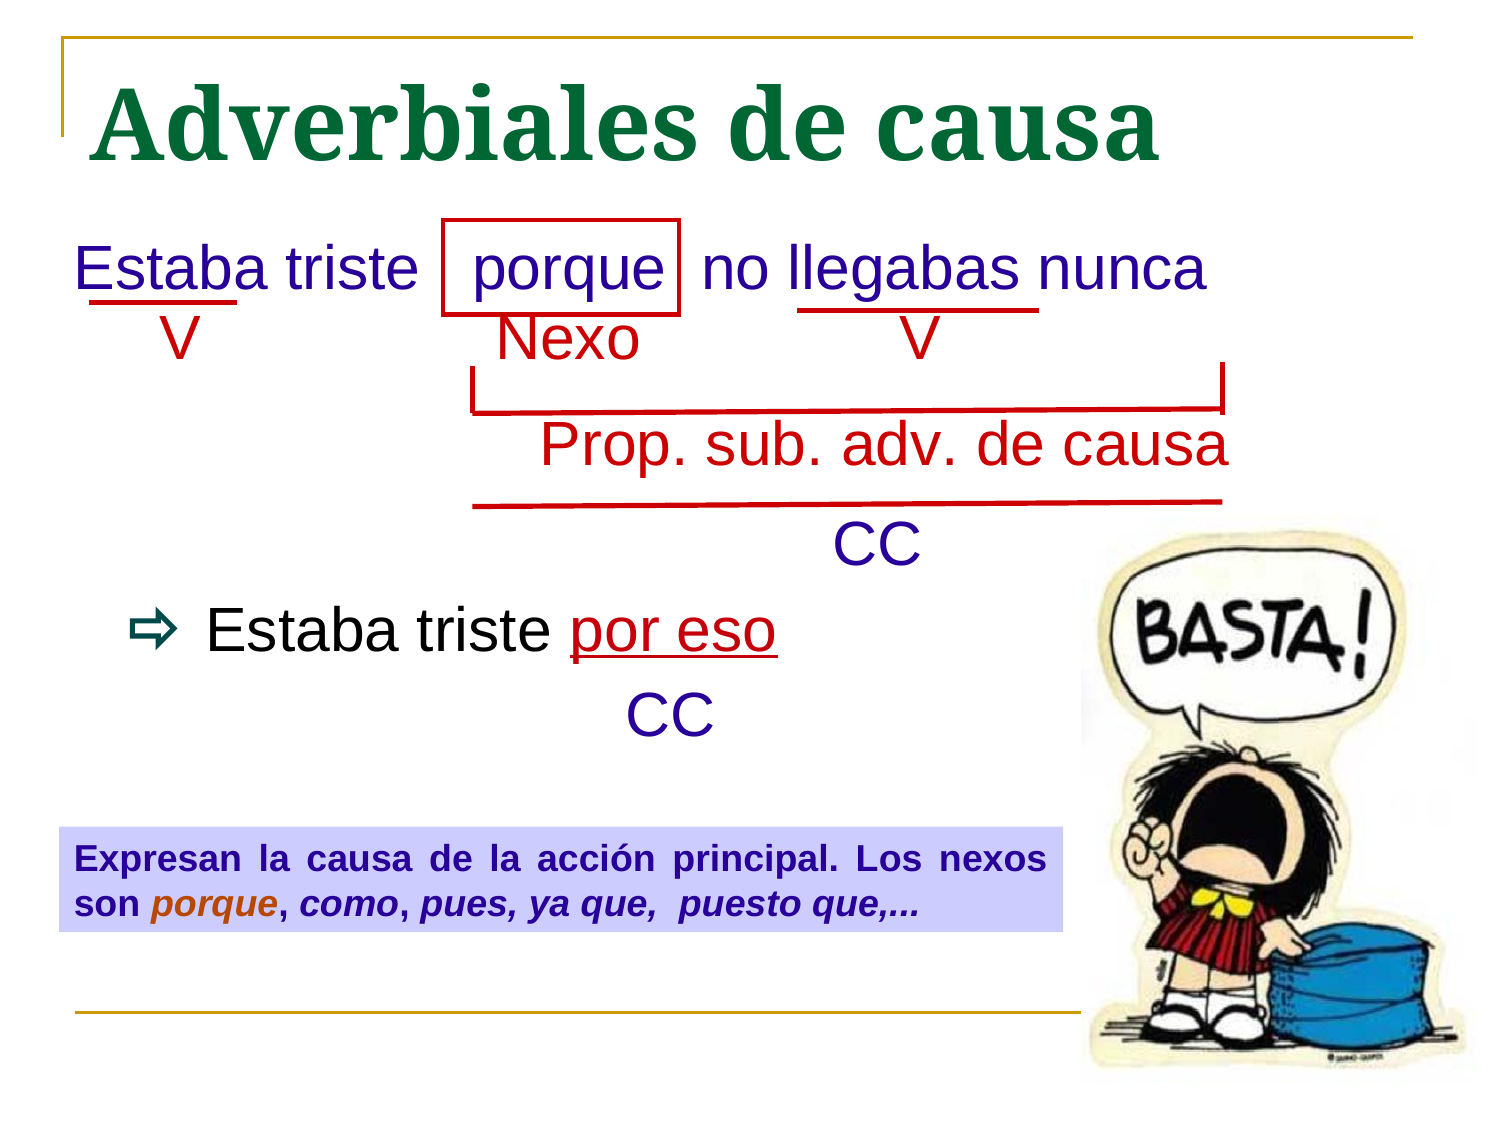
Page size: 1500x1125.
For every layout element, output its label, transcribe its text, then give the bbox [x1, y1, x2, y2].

text_box Expresan la causa de la acción principal. Los nexos son porque, como, pues, ya que, puesto que,... [59, 826, 1064, 933]
picture [1081, 516, 1477, 1093]
list Estaba triste porque no llegabas nunca V Nexo V Prop. sub. adv. de causa CC  Estaba triste por eso CC [59, 225, 1410, 756]
title Adverbiales de causa [75, 45, 1426, 197]
list Estaba triste porque no llegabas nunca V Nexo V Prop. sub. adv. de causa CC  Estaba triste por eso CC [445, 225, 677, 312]
